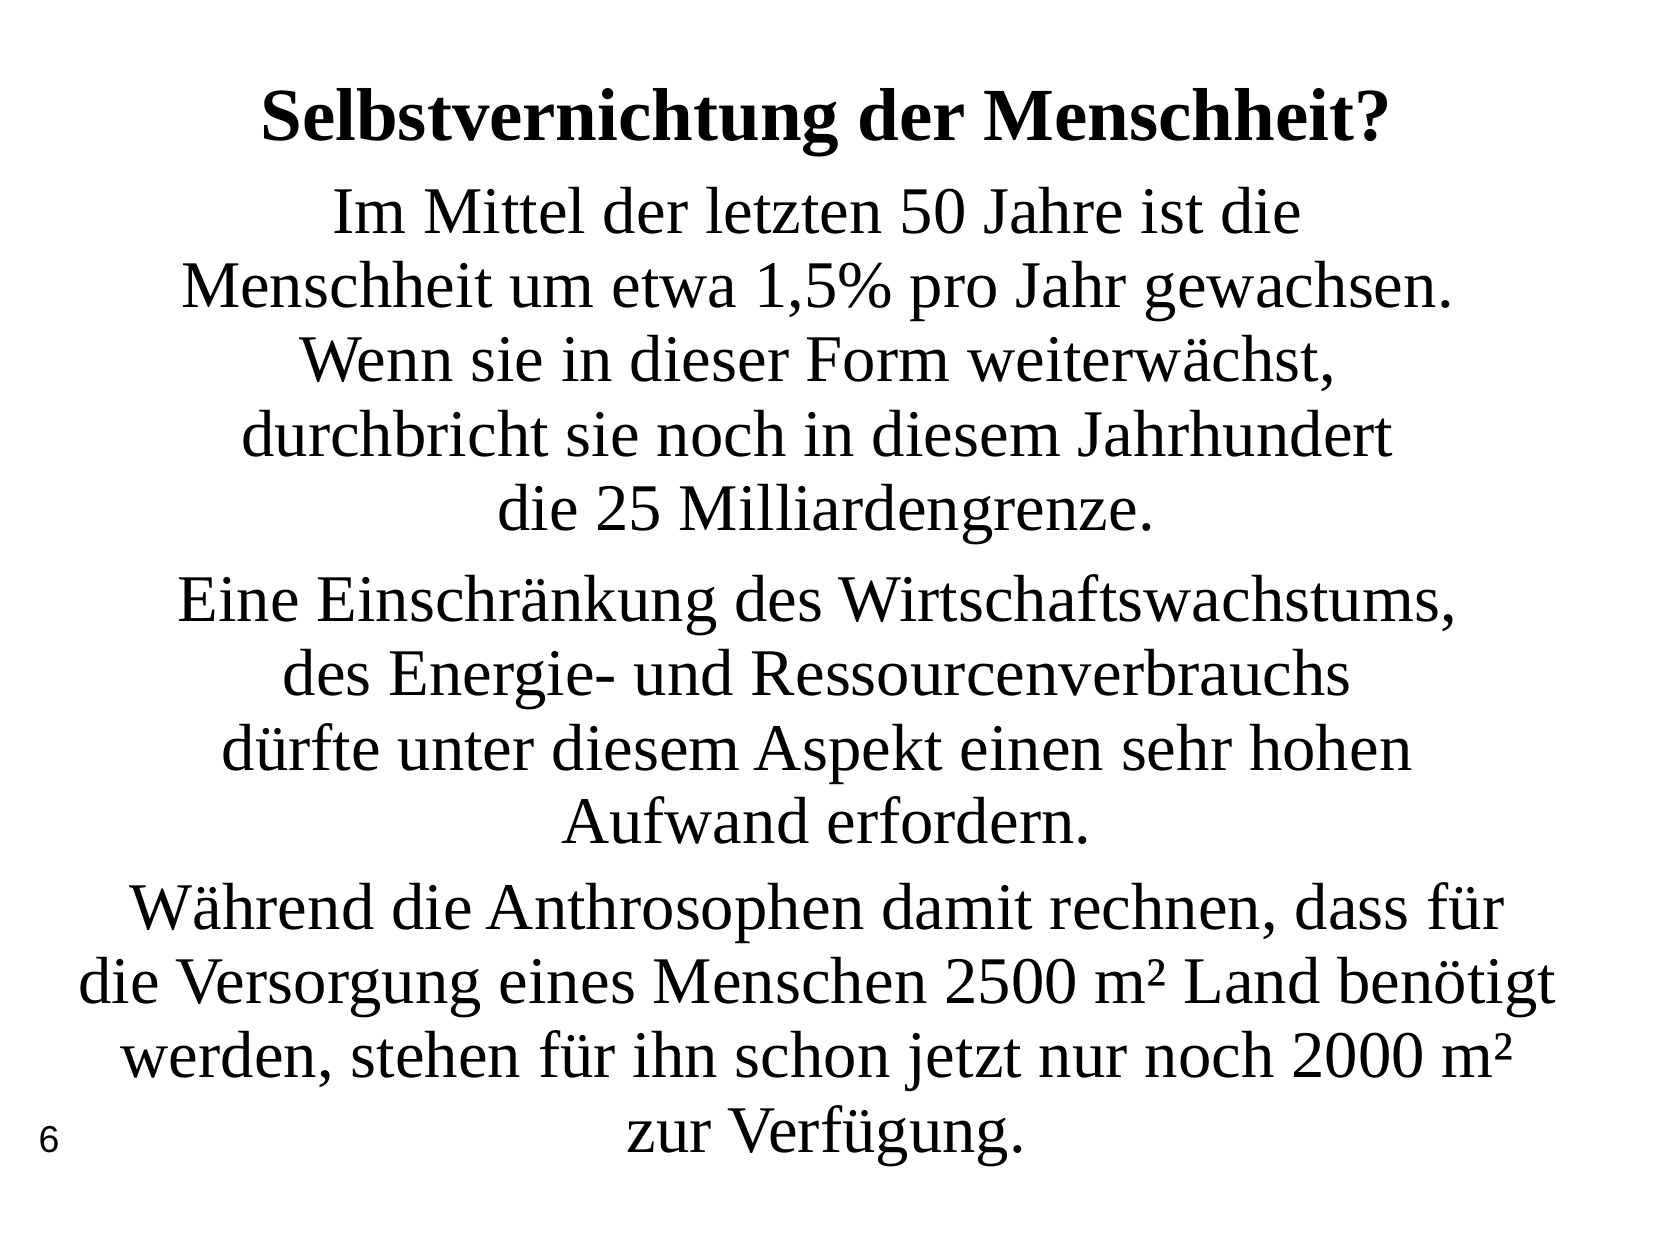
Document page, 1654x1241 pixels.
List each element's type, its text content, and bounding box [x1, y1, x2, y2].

text_box Selbstvernichtung der Menschheit? Im Mittel der letzten 50 Jahre ist die Menschheit um etwa 1,5% pro Jahr gewachsen. Wenn sie in dieser Form weiterwächst, durchbricht sie noch in diesem Jahrhundert die 25 Milliardengrenze. Eine Einschränkung des Wirtschaftswachstums, des Energie- und Ressourcenverbrauchs dürfte unter diesem Aspekt einen sehr hohen Aufwand erfordern. Während die Anthrosophen damit rechnen, dass für die Versorgung eines Menschen 2500 m² Land benötigt werden, stehen für ihn schon jetzt nur noch 2000 m² zur Verfügung. [63, 66, 1591, 1174]
text_box <Nummer> [23, 1111, 242, 1182]
